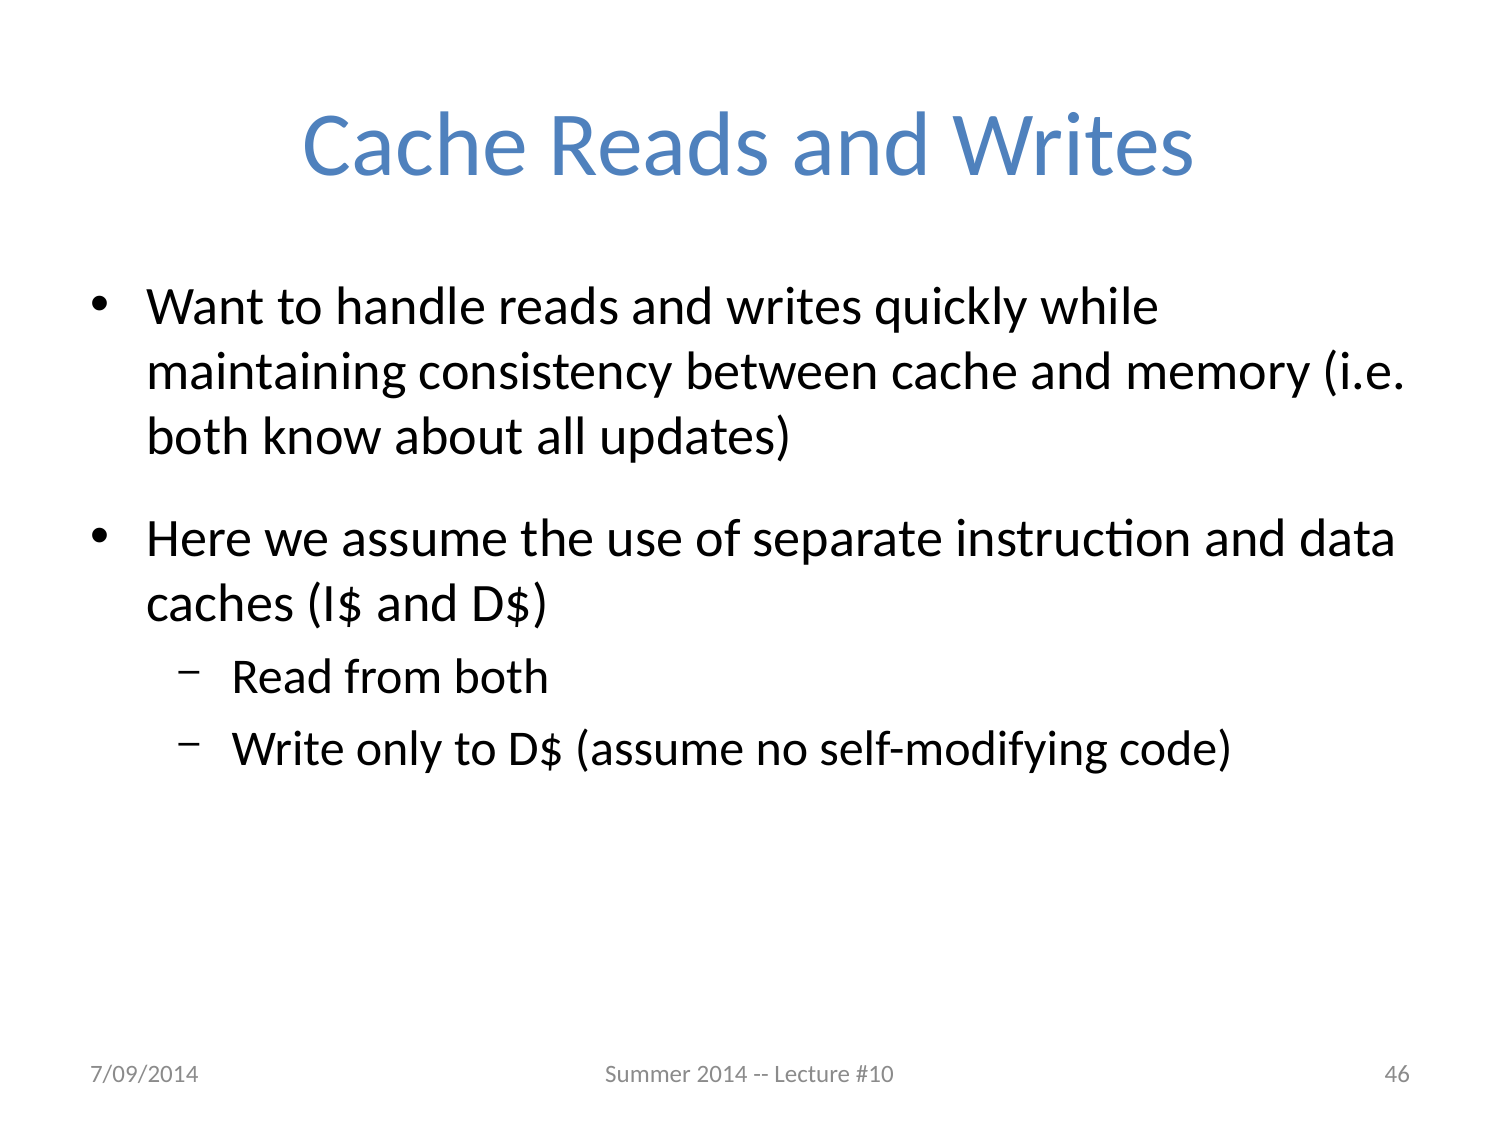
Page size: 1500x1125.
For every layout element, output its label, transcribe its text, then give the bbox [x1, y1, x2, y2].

title Cache Reads and Writes [75, 45, 1425, 233]
slide_number 7/09/2014 [75, 1042, 425, 1103]
footer Summer 2014 -- Lecture #10 [512, 1042, 988, 1103]
slide_number <number> [1074, 1042, 1425, 1103]
list Want to handle reads and writes quickly while maintaining consistency between cache and memory (i.e. both know about all updates) Here we assume the use of separate instruction and data caches (I$ and D$) Read from both Write only to D$ (assume no self-modifying code) [75, 262, 1425, 1073]
